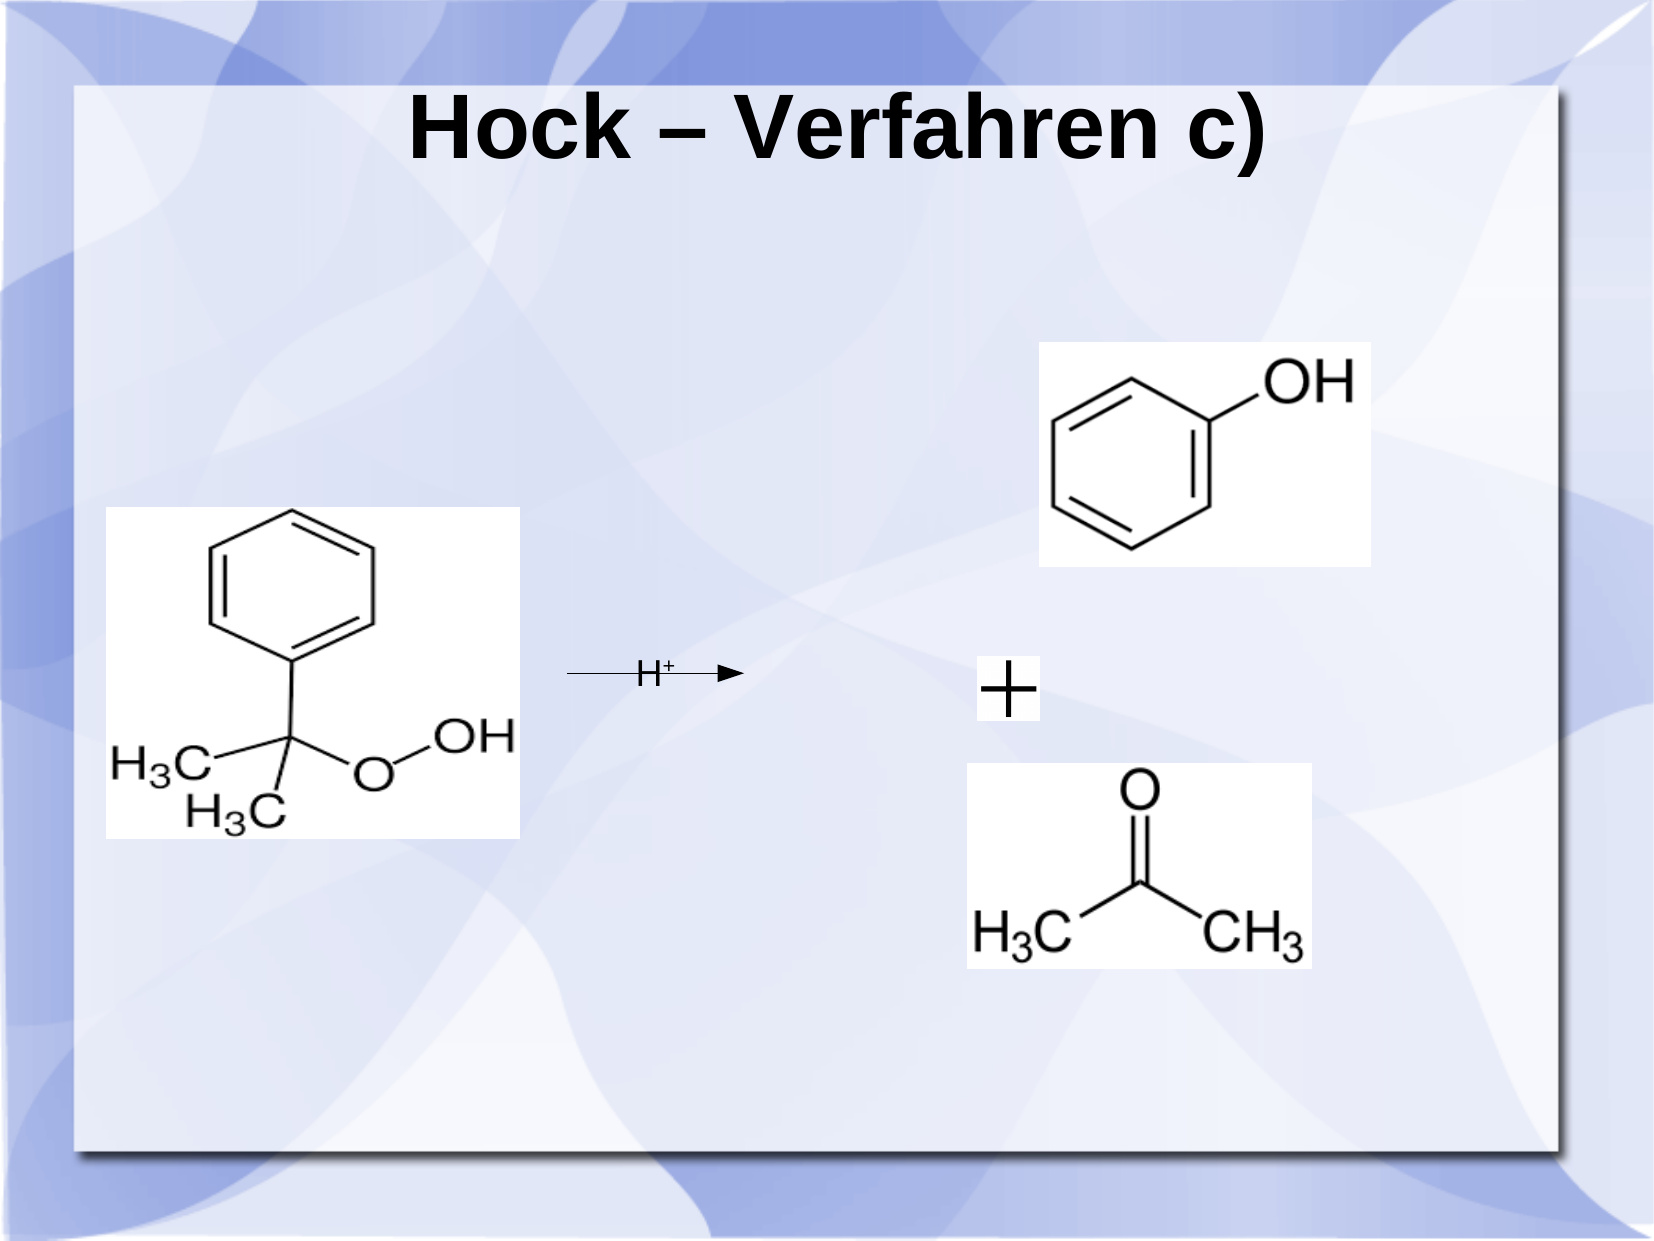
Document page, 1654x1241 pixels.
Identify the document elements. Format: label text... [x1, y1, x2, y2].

picture [0, 0, 1654, 1241]
title Hock – Verfahren c) [94, 23, 1583, 231]
